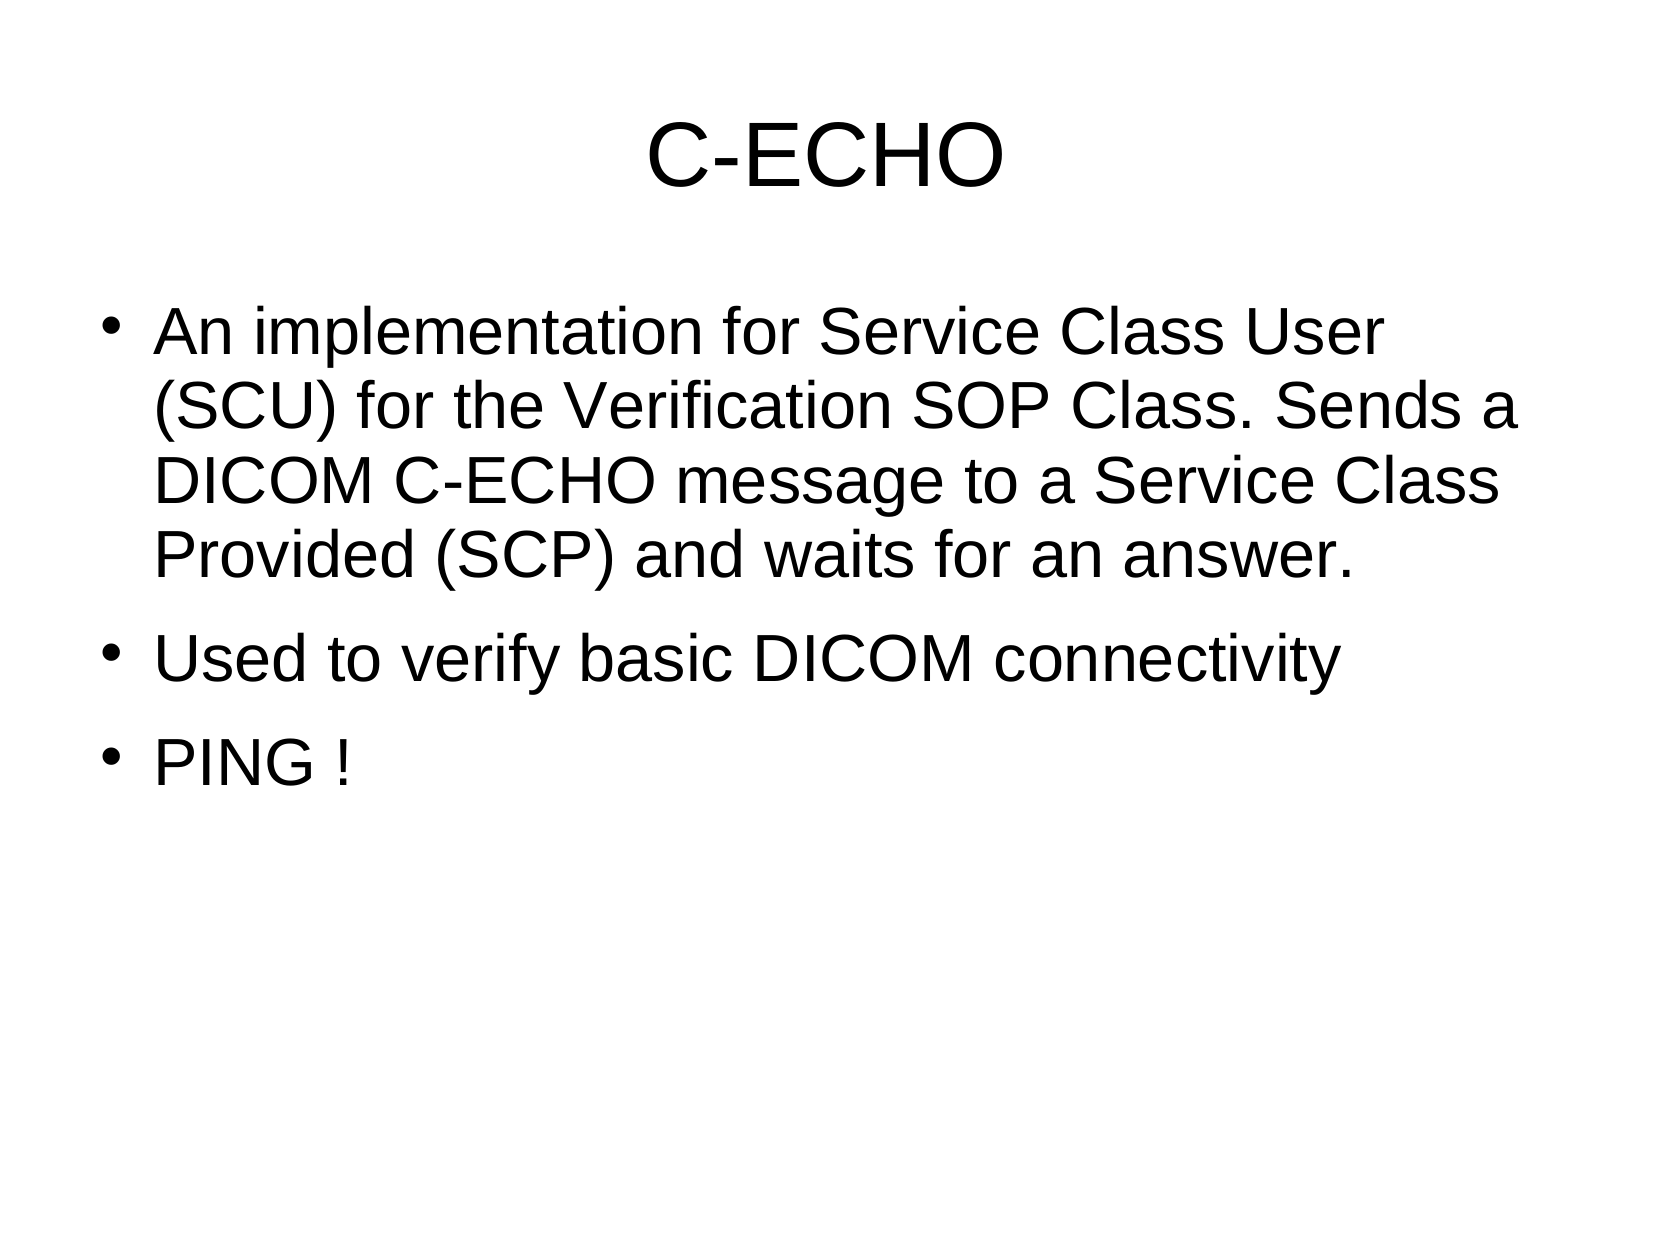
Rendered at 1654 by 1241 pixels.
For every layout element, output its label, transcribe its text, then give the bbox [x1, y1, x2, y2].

list An implementation for Service Class User (SCU) for the Verification SOP Class. Sends a DICOM C-ECHO message to a Service Class Provided (SCP) and waits for an answer. Used to verify basic DICOM connectivity PING ! [82, 290, 1571, 1109]
title C-ECHO [82, 49, 1571, 257]
